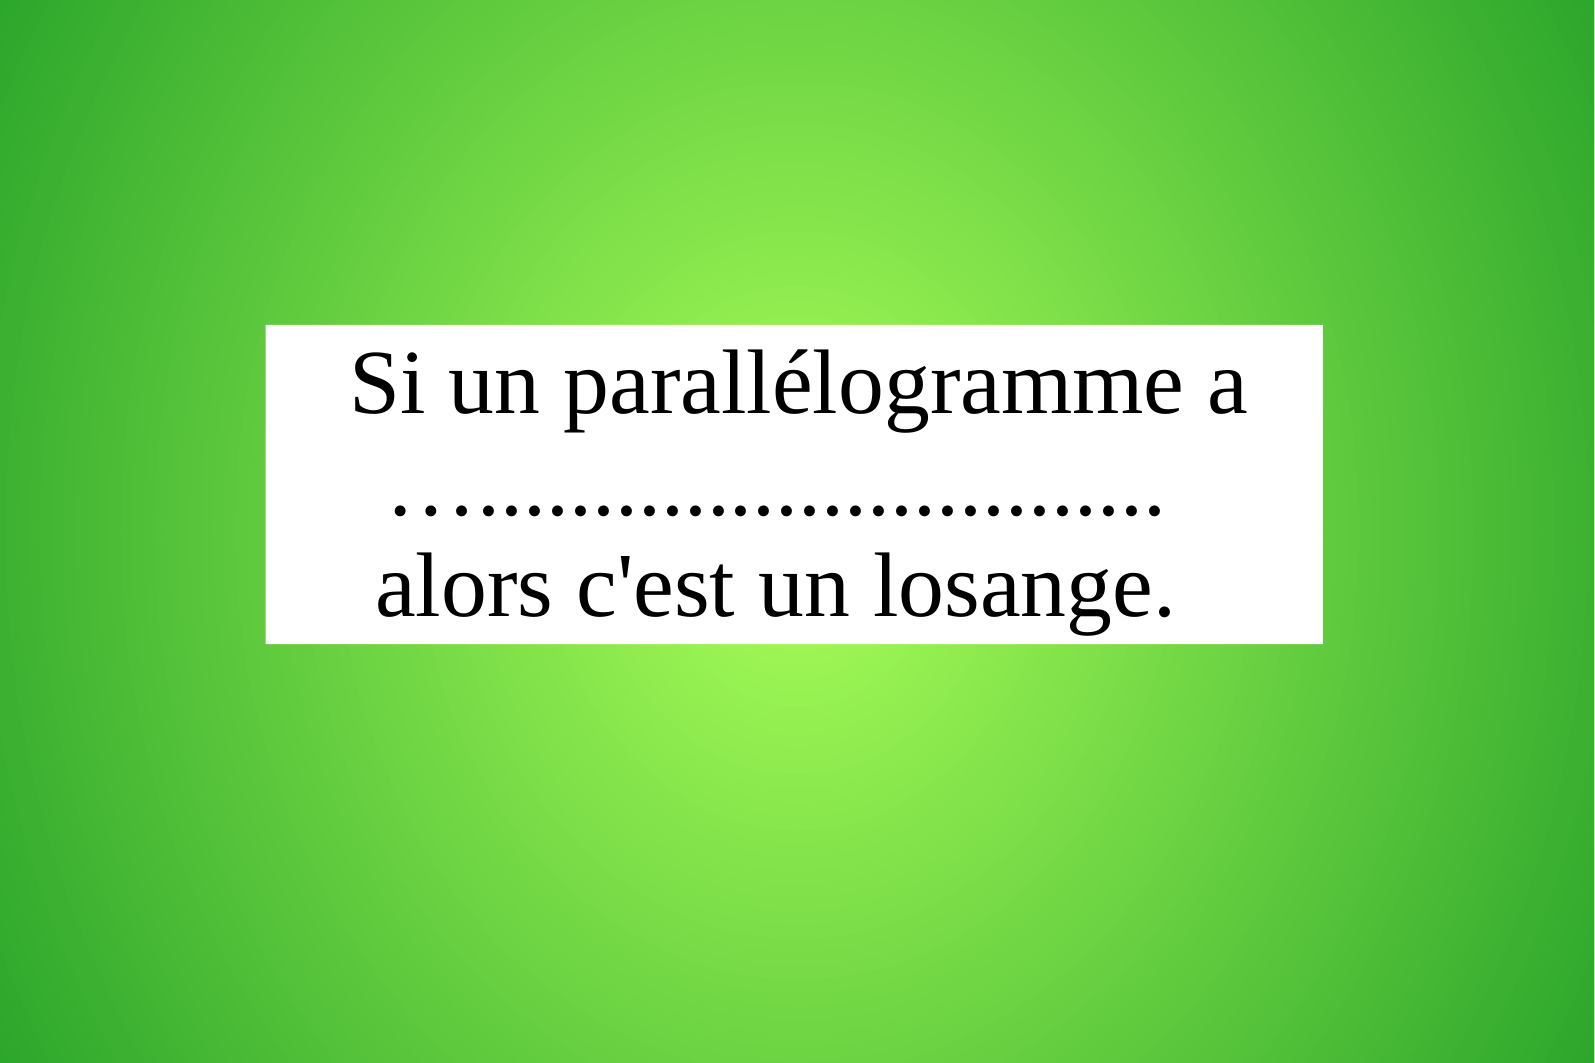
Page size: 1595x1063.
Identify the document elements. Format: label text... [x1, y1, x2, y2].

text_box Si un parallélogramme a ….............................. alors c'est un losange. [265, 324, 1323, 645]
picture [0, 0, 1595, 1063]
